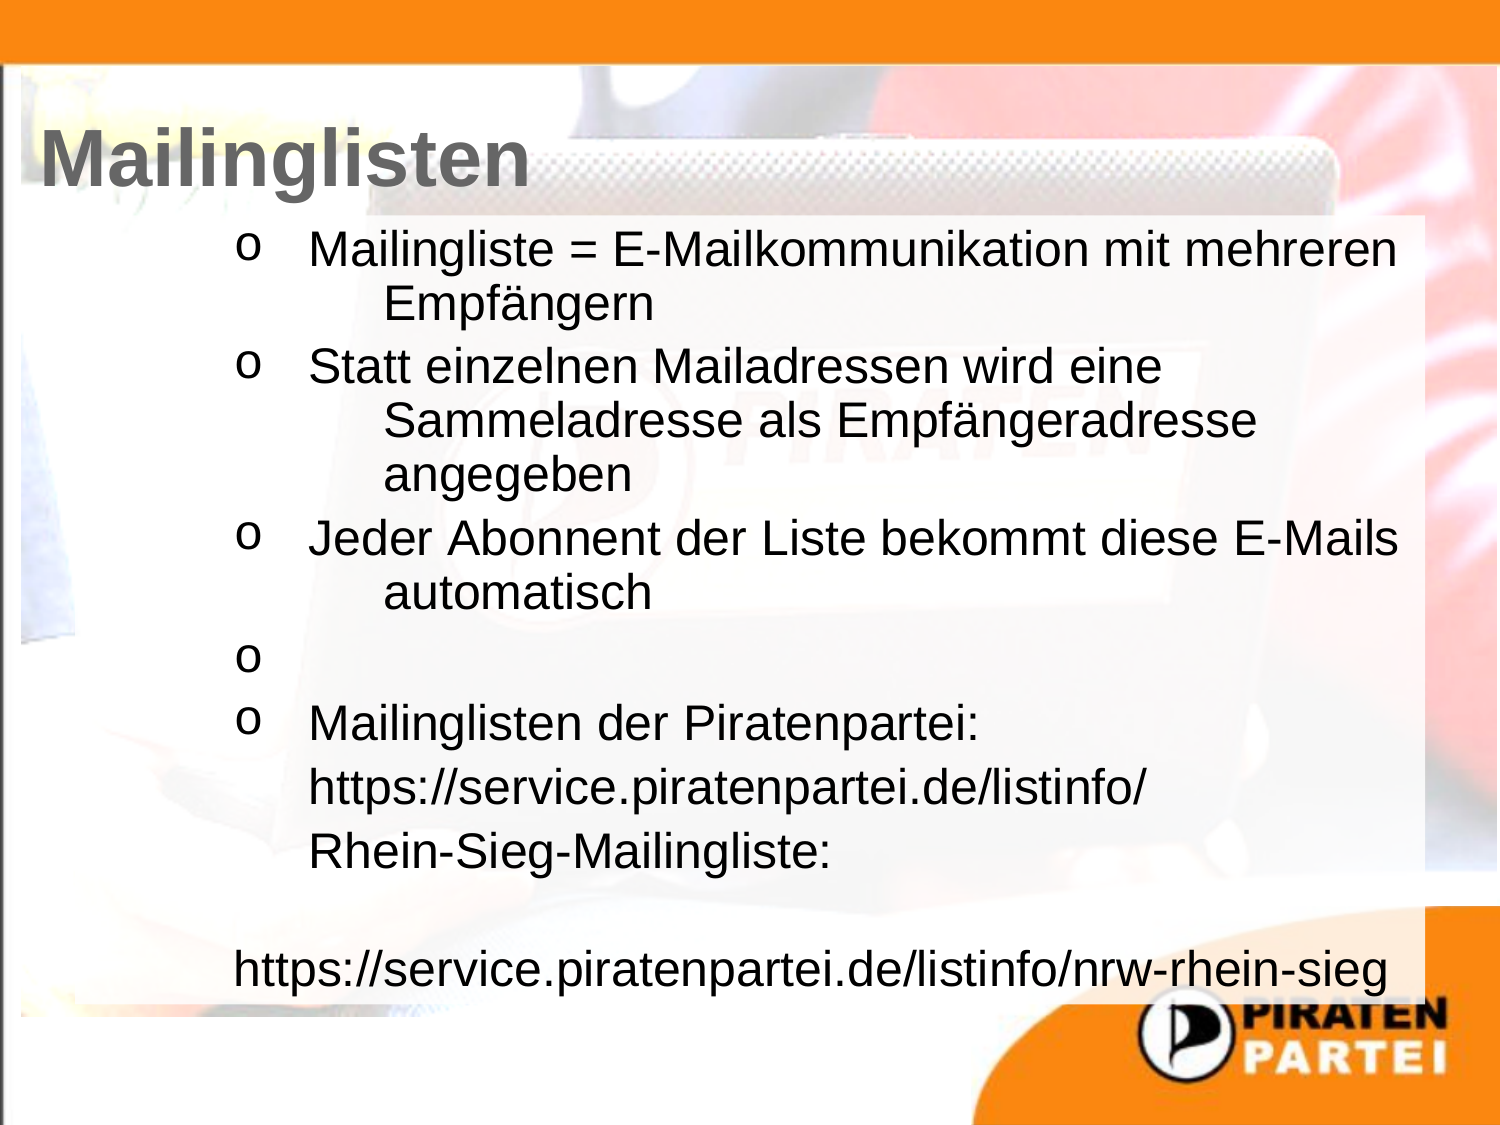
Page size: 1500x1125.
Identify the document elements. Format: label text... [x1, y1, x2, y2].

title Mailinglisten [24, 97, 1375, 212]
picture [21, 66, 1500, 1125]
list Mailingliste = E-Mailkommunikation mit mehreren Empfängern Statt einzelnen Mailadressen wird eine Sammeladresse als Empfängeradresse angegeben Jeder Abonnent der Liste bekommt diese E-Mails automatisch Mailinglisten der Piratenpartei: https://service.piratenpartei.de/listinfo/ Rhein-Sieg-Mailingliste: https://service.piratenpartei.de/listinfo/nrw-rhein-sieg [75, 215, 1426, 904]
